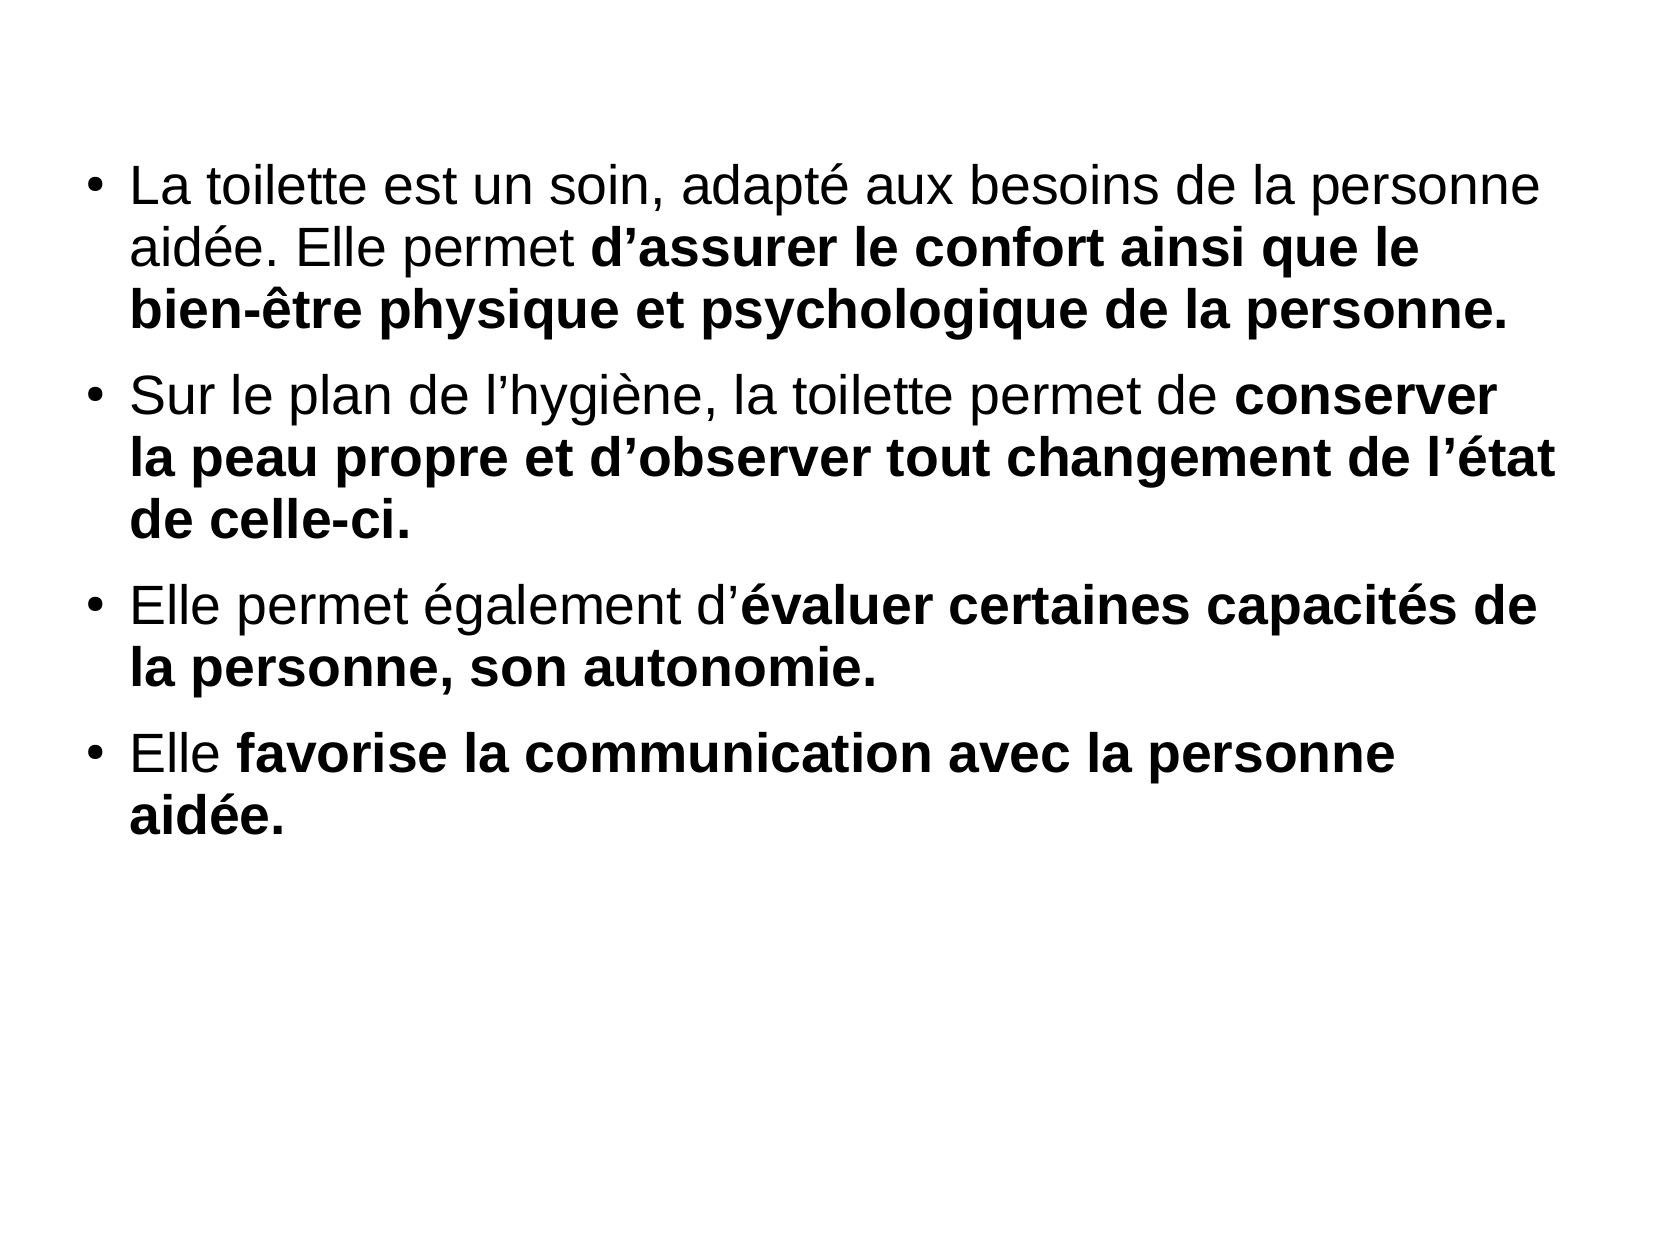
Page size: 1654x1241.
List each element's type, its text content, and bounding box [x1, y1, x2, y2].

list La toilette est un soin, adapté aux besoins de la personne aidée. Elle permet d’assurer le confort ainsi que le bien-être physique et psychologique de la personne. Sur le plan de l’hygiène, la toilette permet de conserver la peau propre et d’observer tout changement de l’état de celle-ci. Elle permet également d’évaluer certaines capacités de la personne, son autonomie. Elle favorise la communication avec la personne aidée. [70, 154, 1559, 875]
